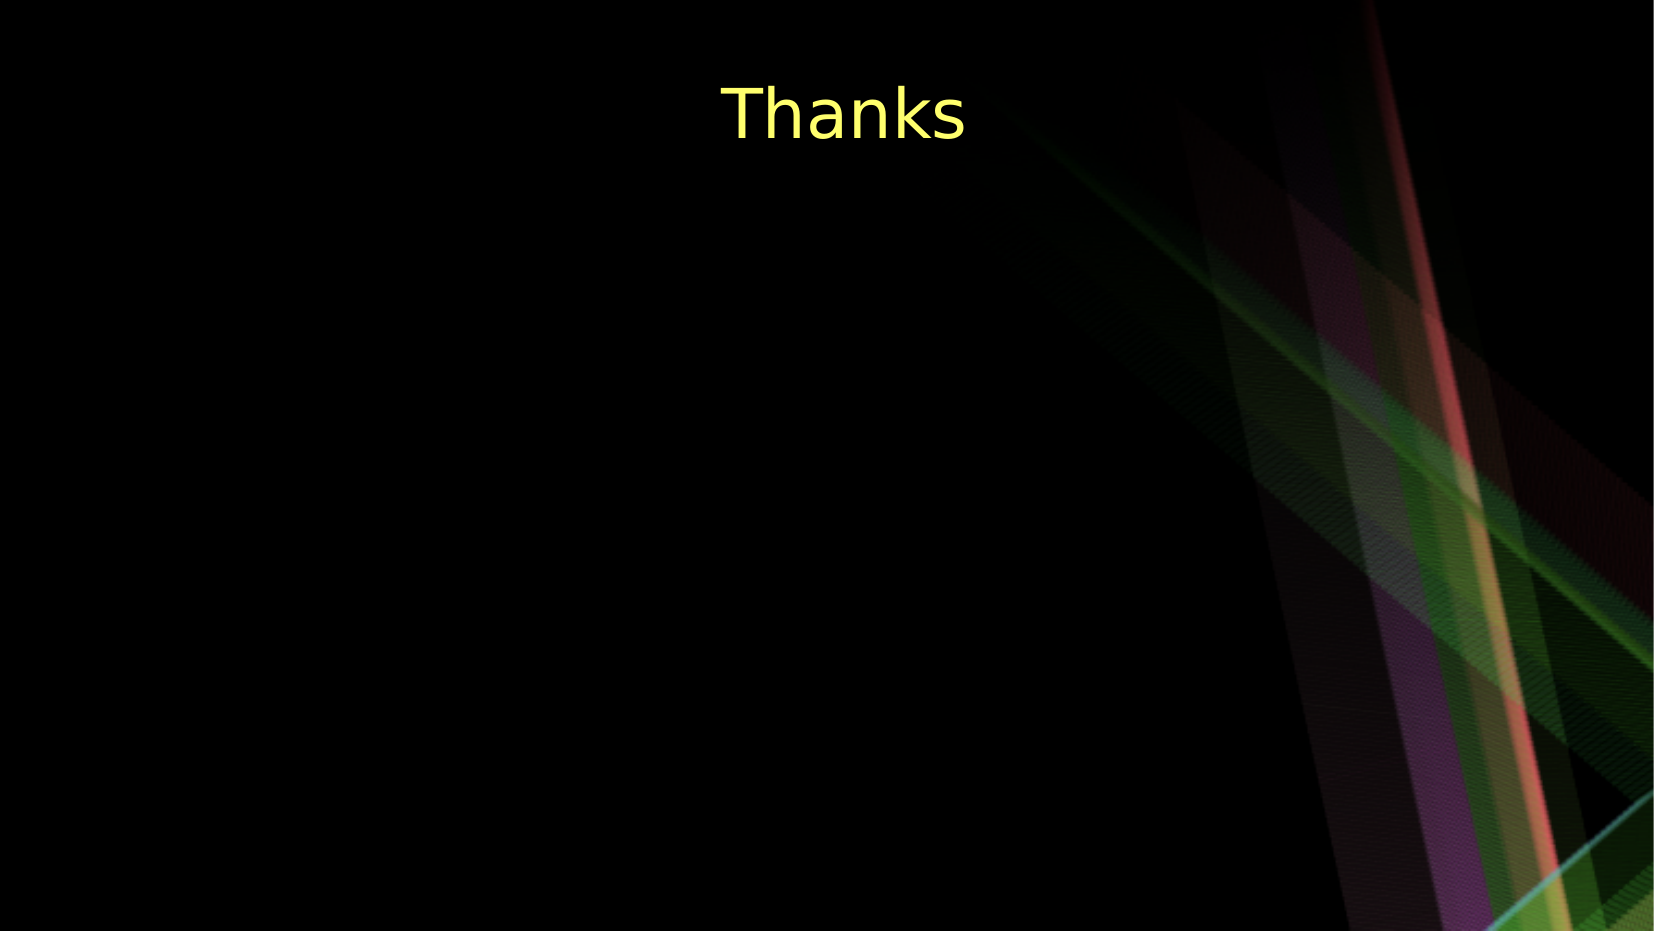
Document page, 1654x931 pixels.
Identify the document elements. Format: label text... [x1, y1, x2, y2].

title Thanks [82, 37, 1607, 193]
picture [0, 0, 1654, 931]
